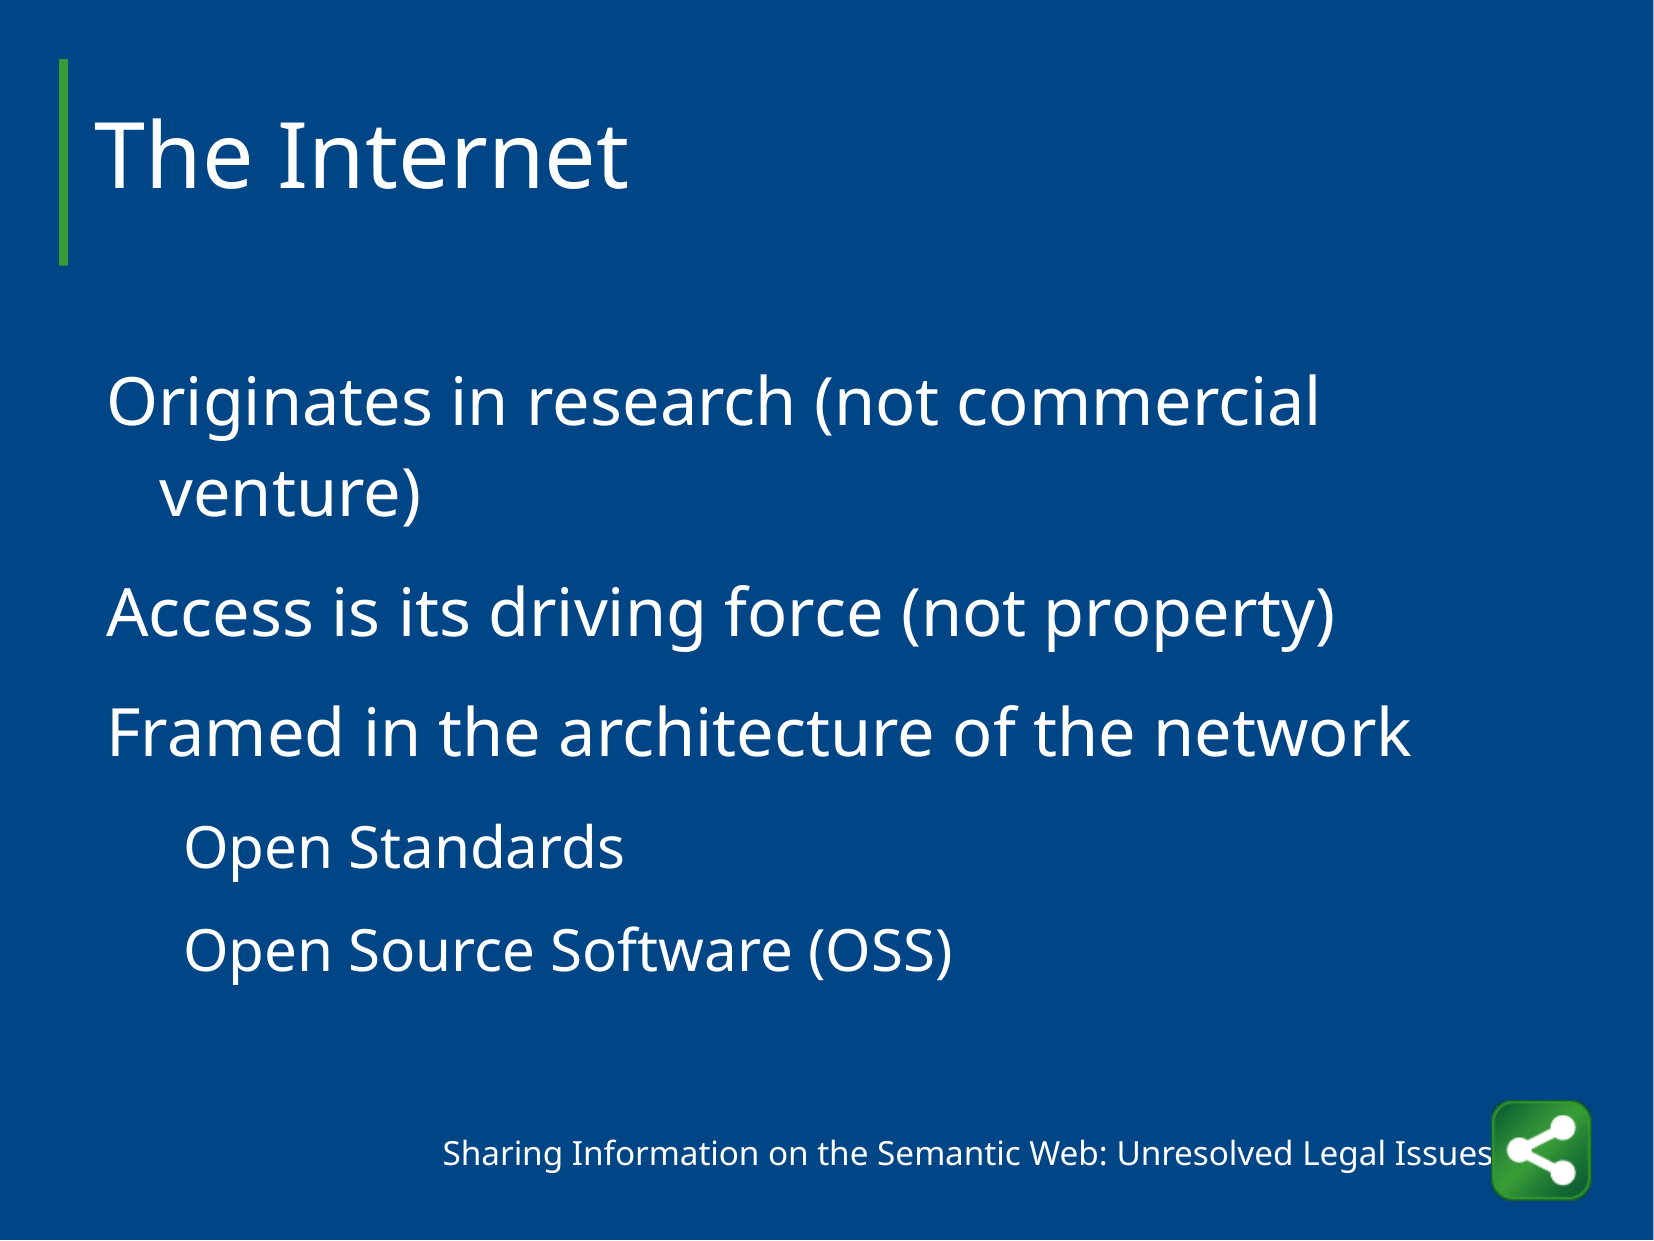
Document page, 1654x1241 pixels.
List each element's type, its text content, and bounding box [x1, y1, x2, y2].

title The Internet [94, 49, 1577, 257]
list Originates in research (not commercial venture) Access is its driving force (not property) Framed in the architecture of the network Open Standards Open Source Software (OSS) [88, 354, 1577, 1093]
picture [1491, 1100, 1592, 1201]
